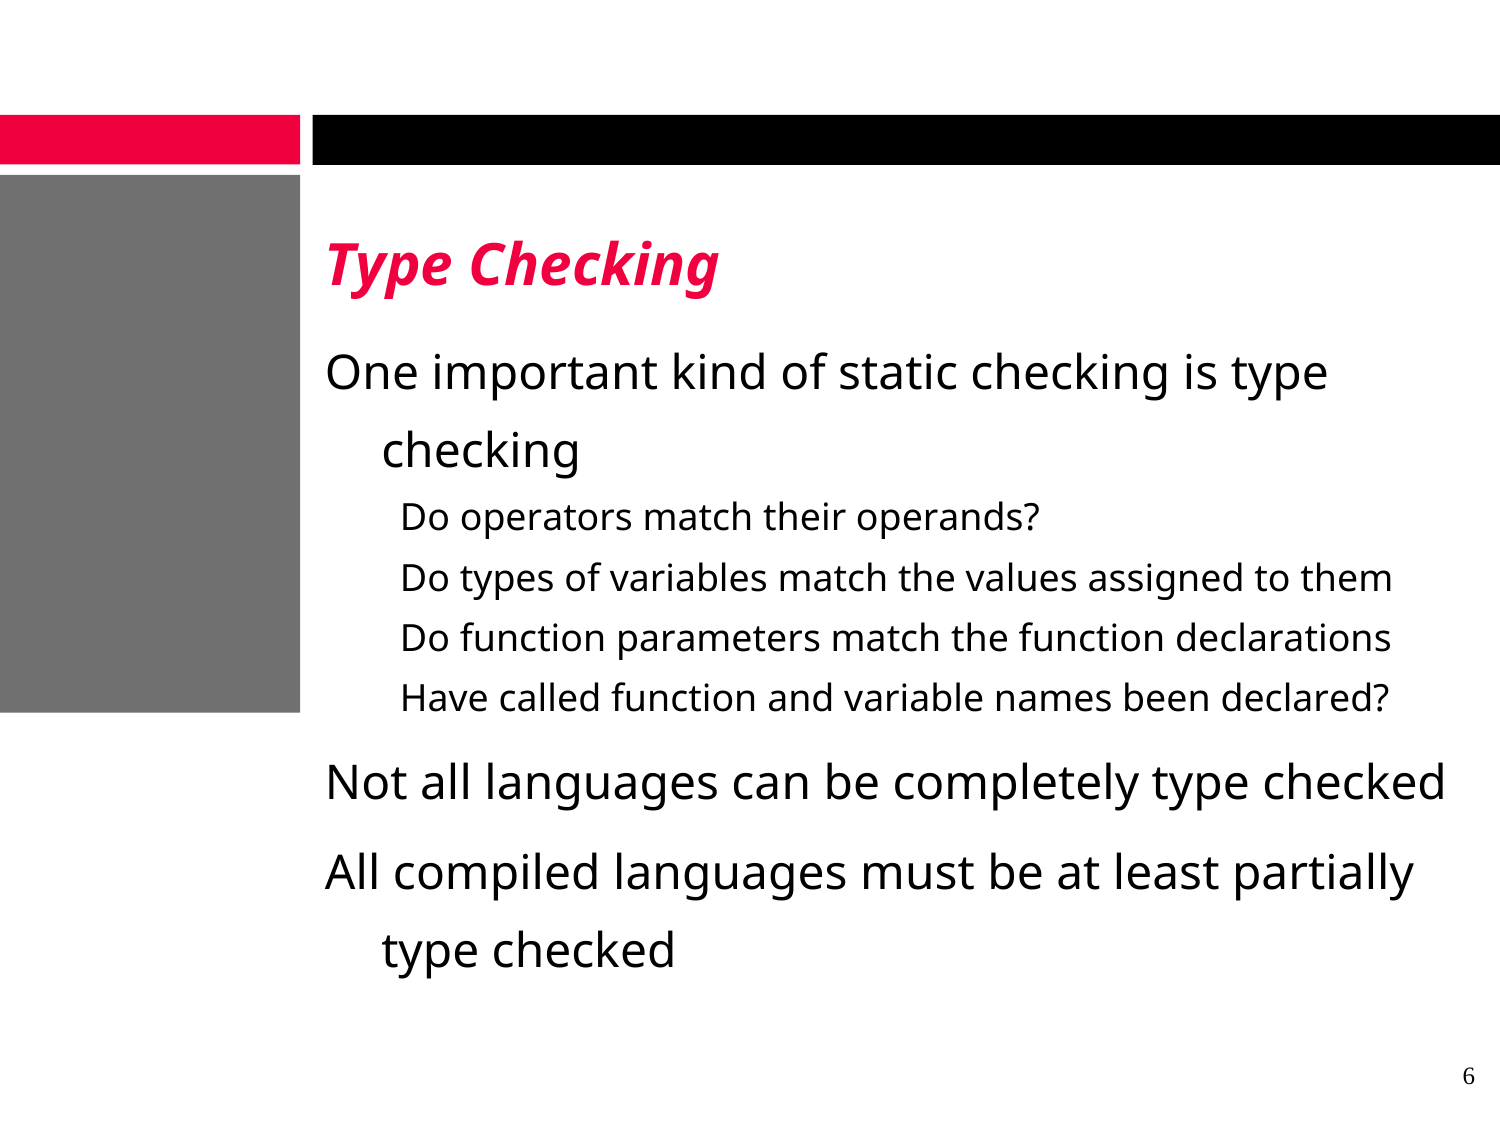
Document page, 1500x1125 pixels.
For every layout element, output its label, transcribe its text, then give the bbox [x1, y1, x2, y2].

list One important kind of static checking is type checking Do operators match their operands? Do types of variables match the values assigned to them Do function parameters match the function declarations Have called function and variable names been declared? Not all languages can be completely type checked All compiled languages must be at least partially type checked [324, 324, 1450, 1082]
title Type Checking [324, 187, 1450, 324]
